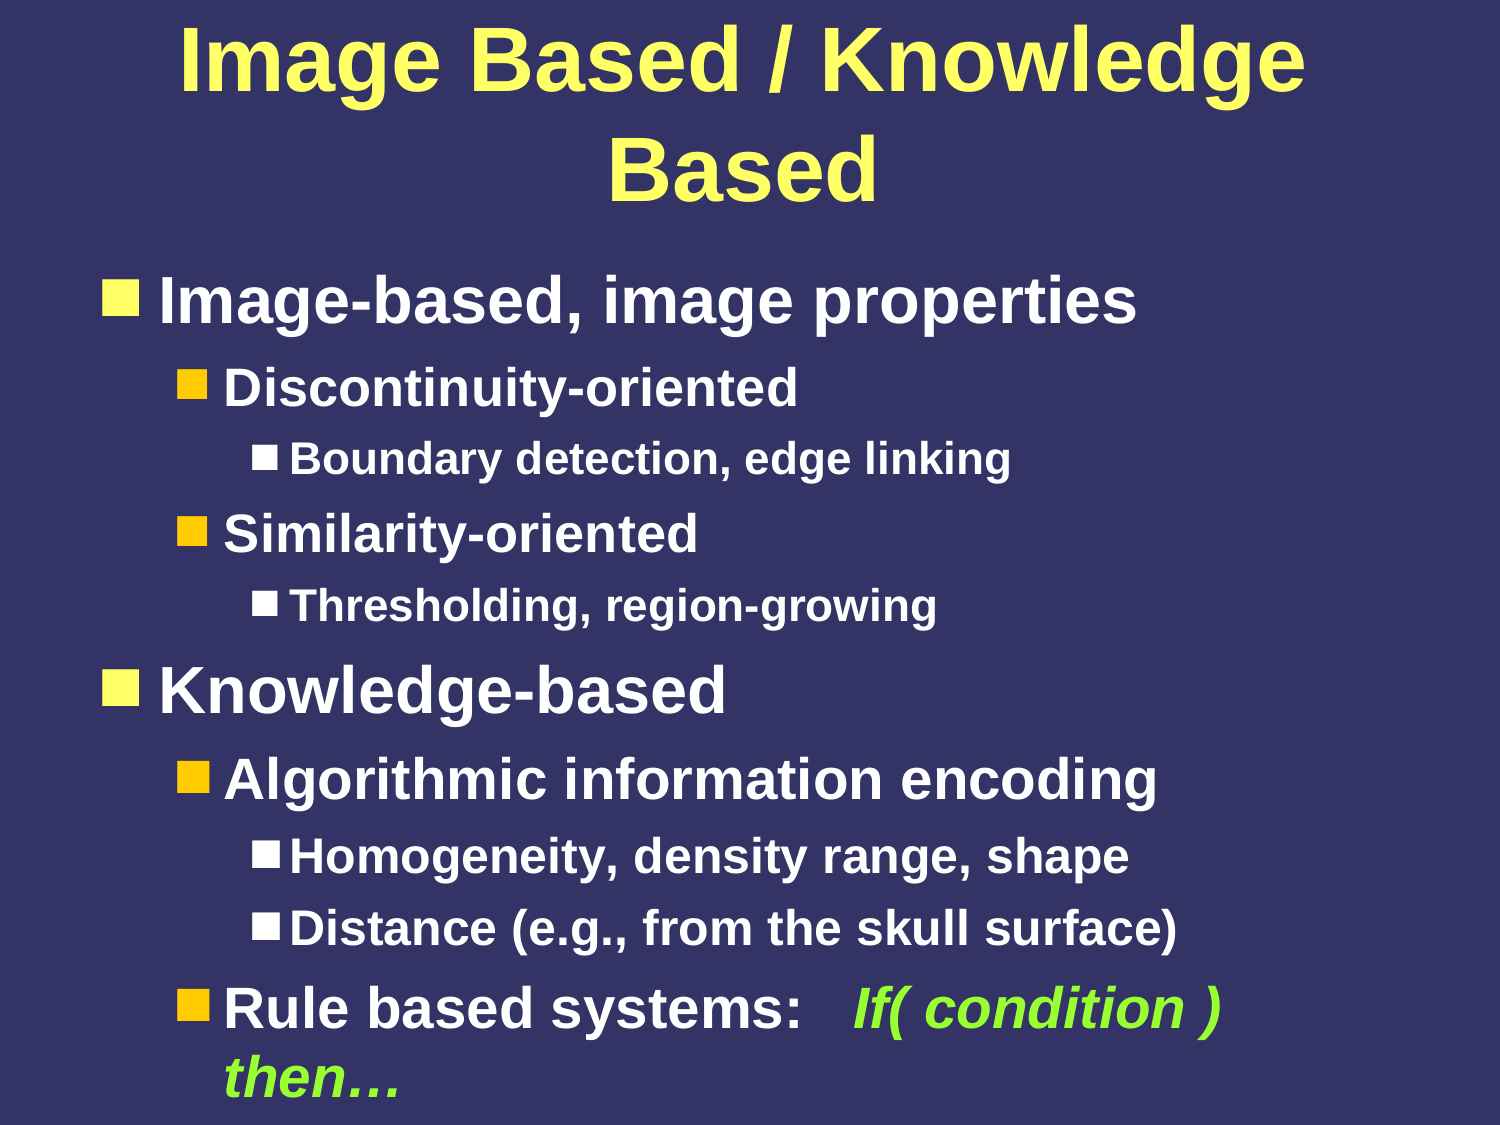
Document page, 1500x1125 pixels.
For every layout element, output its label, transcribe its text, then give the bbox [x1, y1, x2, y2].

title Image Based / Knowledge Based [99, 0, 1388, 226]
list Image-based, image properties Discontinuity-oriented Boundary detection, edge linking Similarity-oriented Thresholding, region-growing Knowledge-based Algorithmic information encoding Homogeneity, density range, shape Distance (e.g., from the skull surface) Rule based systems: If( condition ) then… [102, 258, 1390, 1108]
